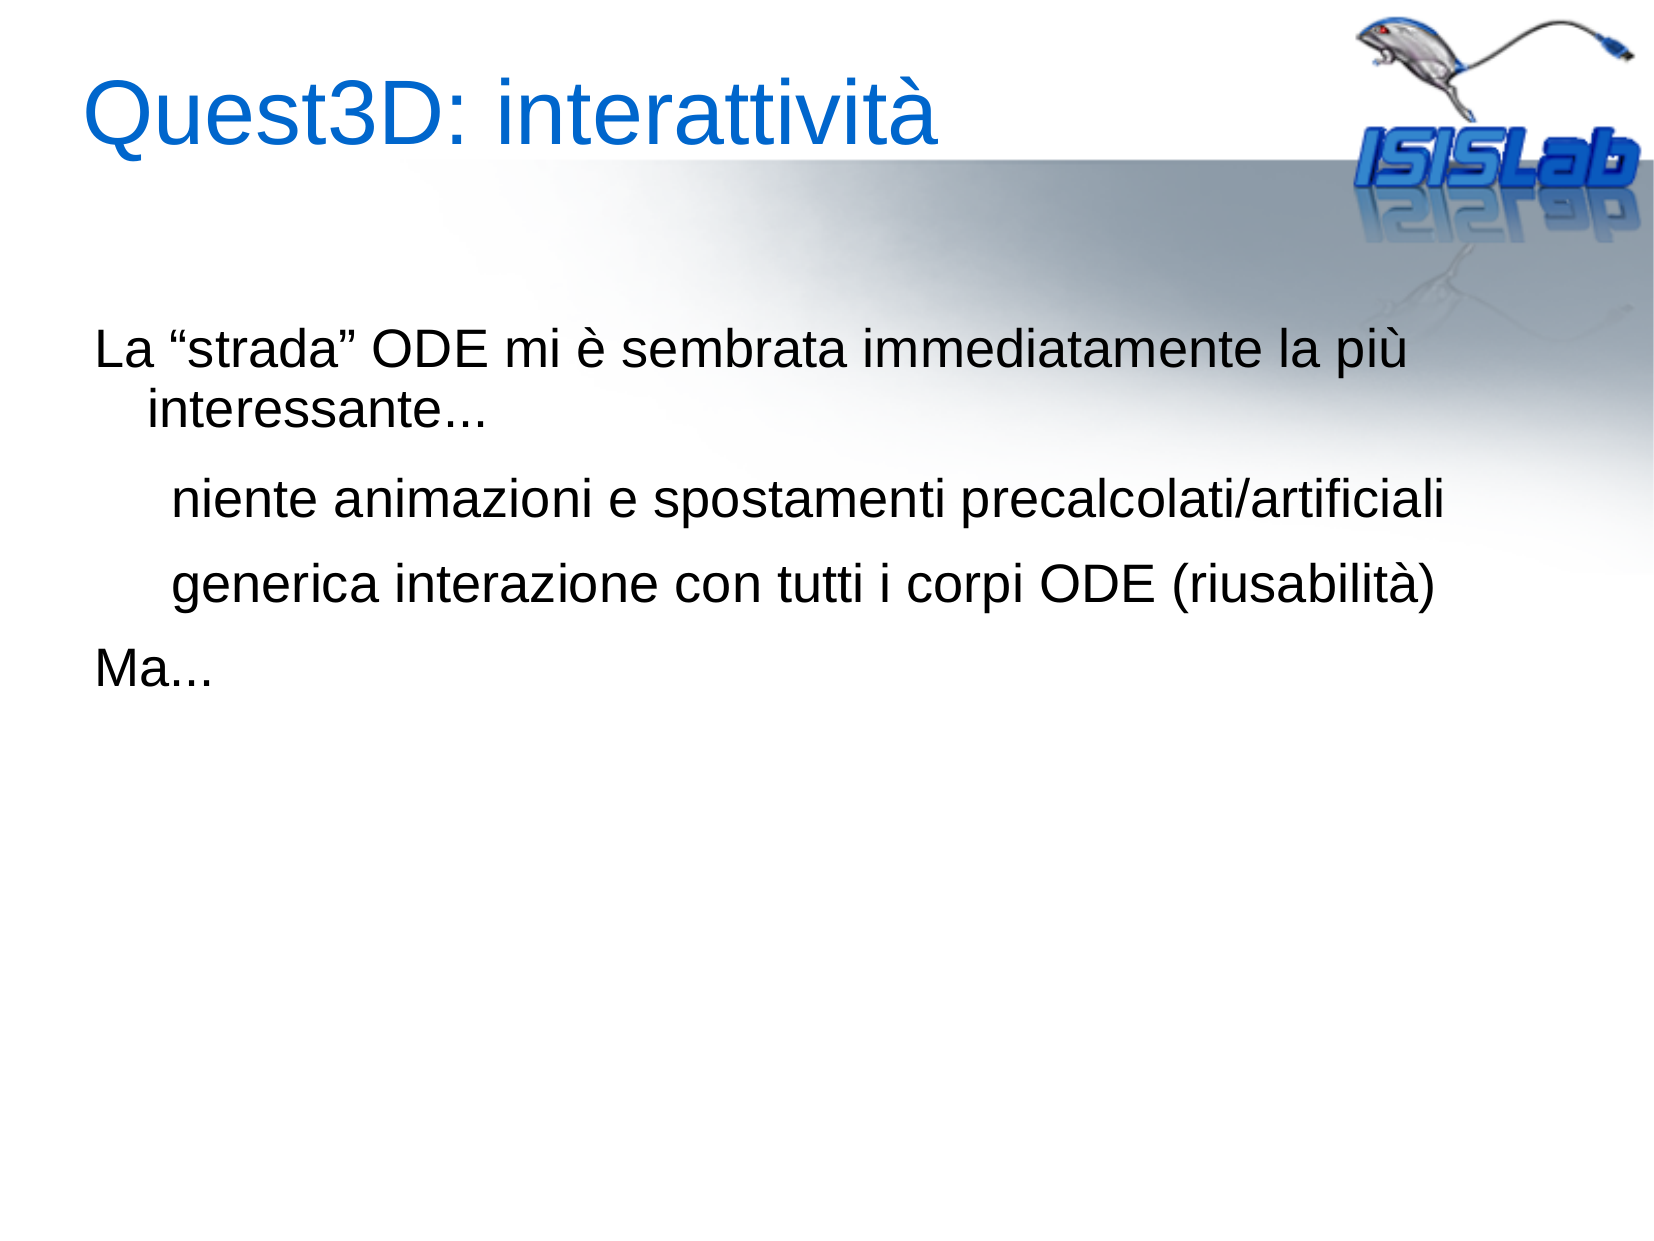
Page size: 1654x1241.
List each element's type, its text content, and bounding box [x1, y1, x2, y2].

picture [0, 0, 1654, 1241]
list La “strada” ODE mi è sembrata immediatamente la più interessante... niente animazioni e spostamenti precalcolati/artificiali generica interazione con tutti i corpi ODE (riusabilità) Ma... [76, 318, 1565, 1123]
title Quest3D: interattività [82, 49, 1571, 178]
